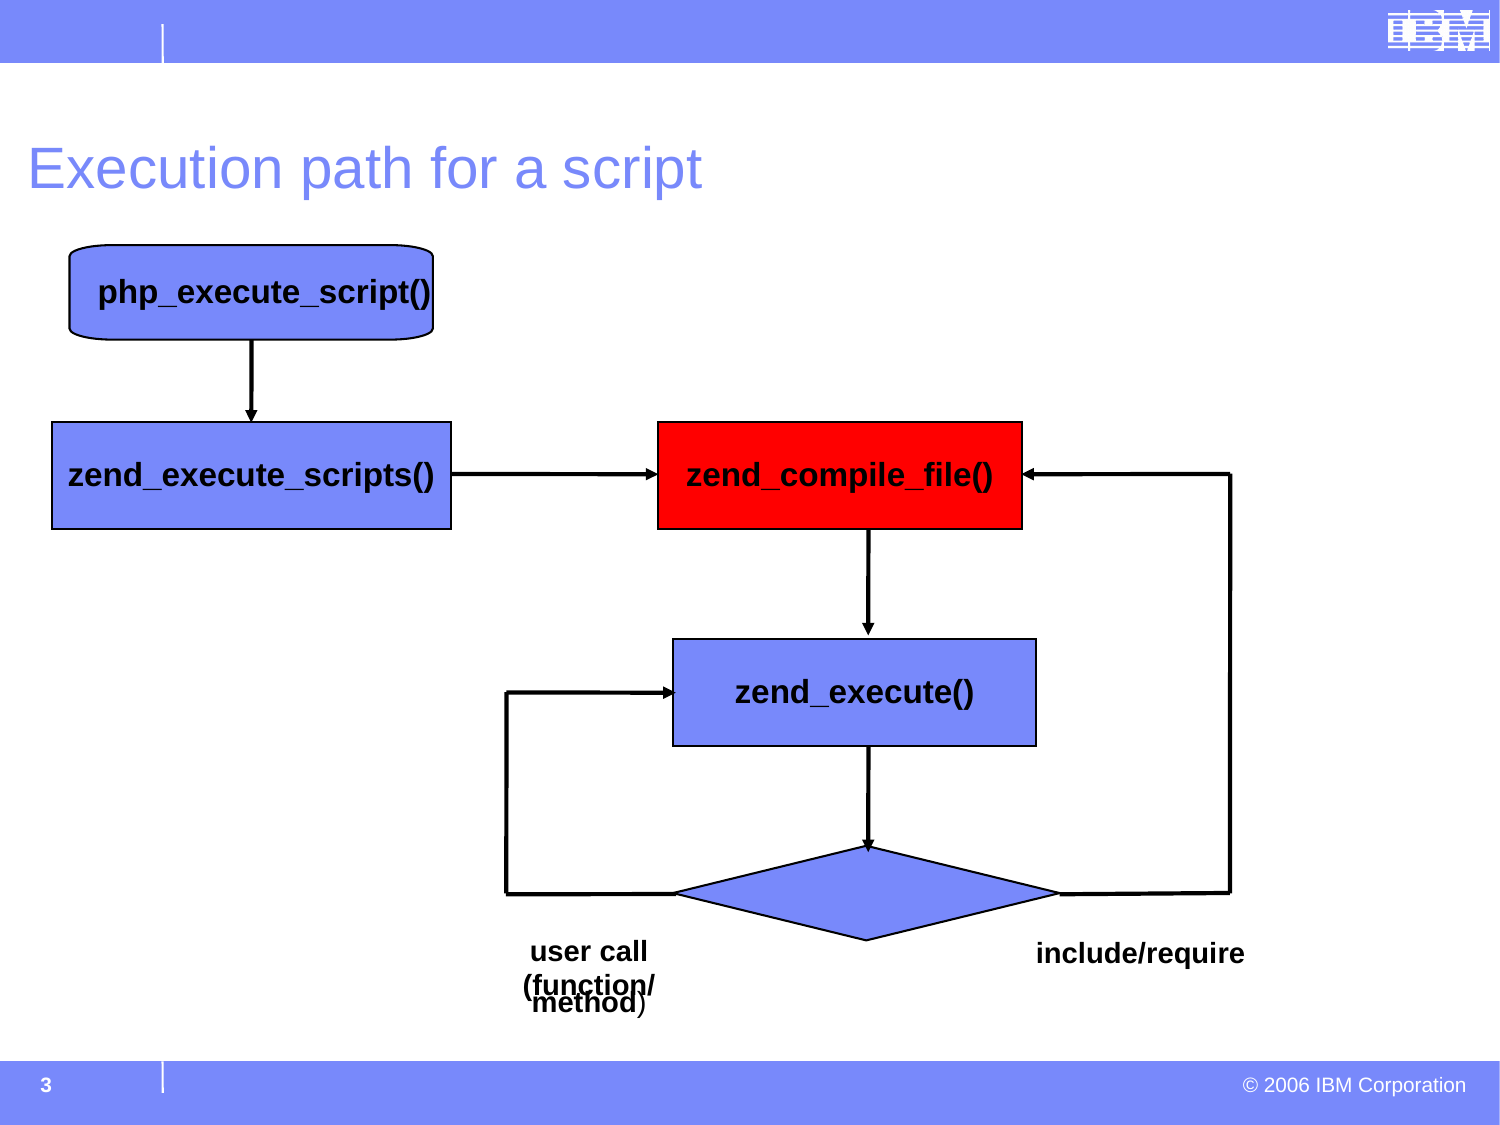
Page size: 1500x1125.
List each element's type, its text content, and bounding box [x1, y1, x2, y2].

text_box zend_compile_file()‏ [658, 422, 1022, 529]
text_box zend_execute()‏ [672, 639, 1037, 746]
text_box Execution path for a script [12, 126, 1366, 209]
text_box zend_execute_scripts()‏ [51, 422, 451, 529]
text_box [677, 846, 1059, 941]
text_box include/require [1021, 942, 1261, 975]
text_box user call (function/method)‏ [450, 940, 728, 1024]
text_box php_execute_script()‏ [69, 245, 433, 340]
